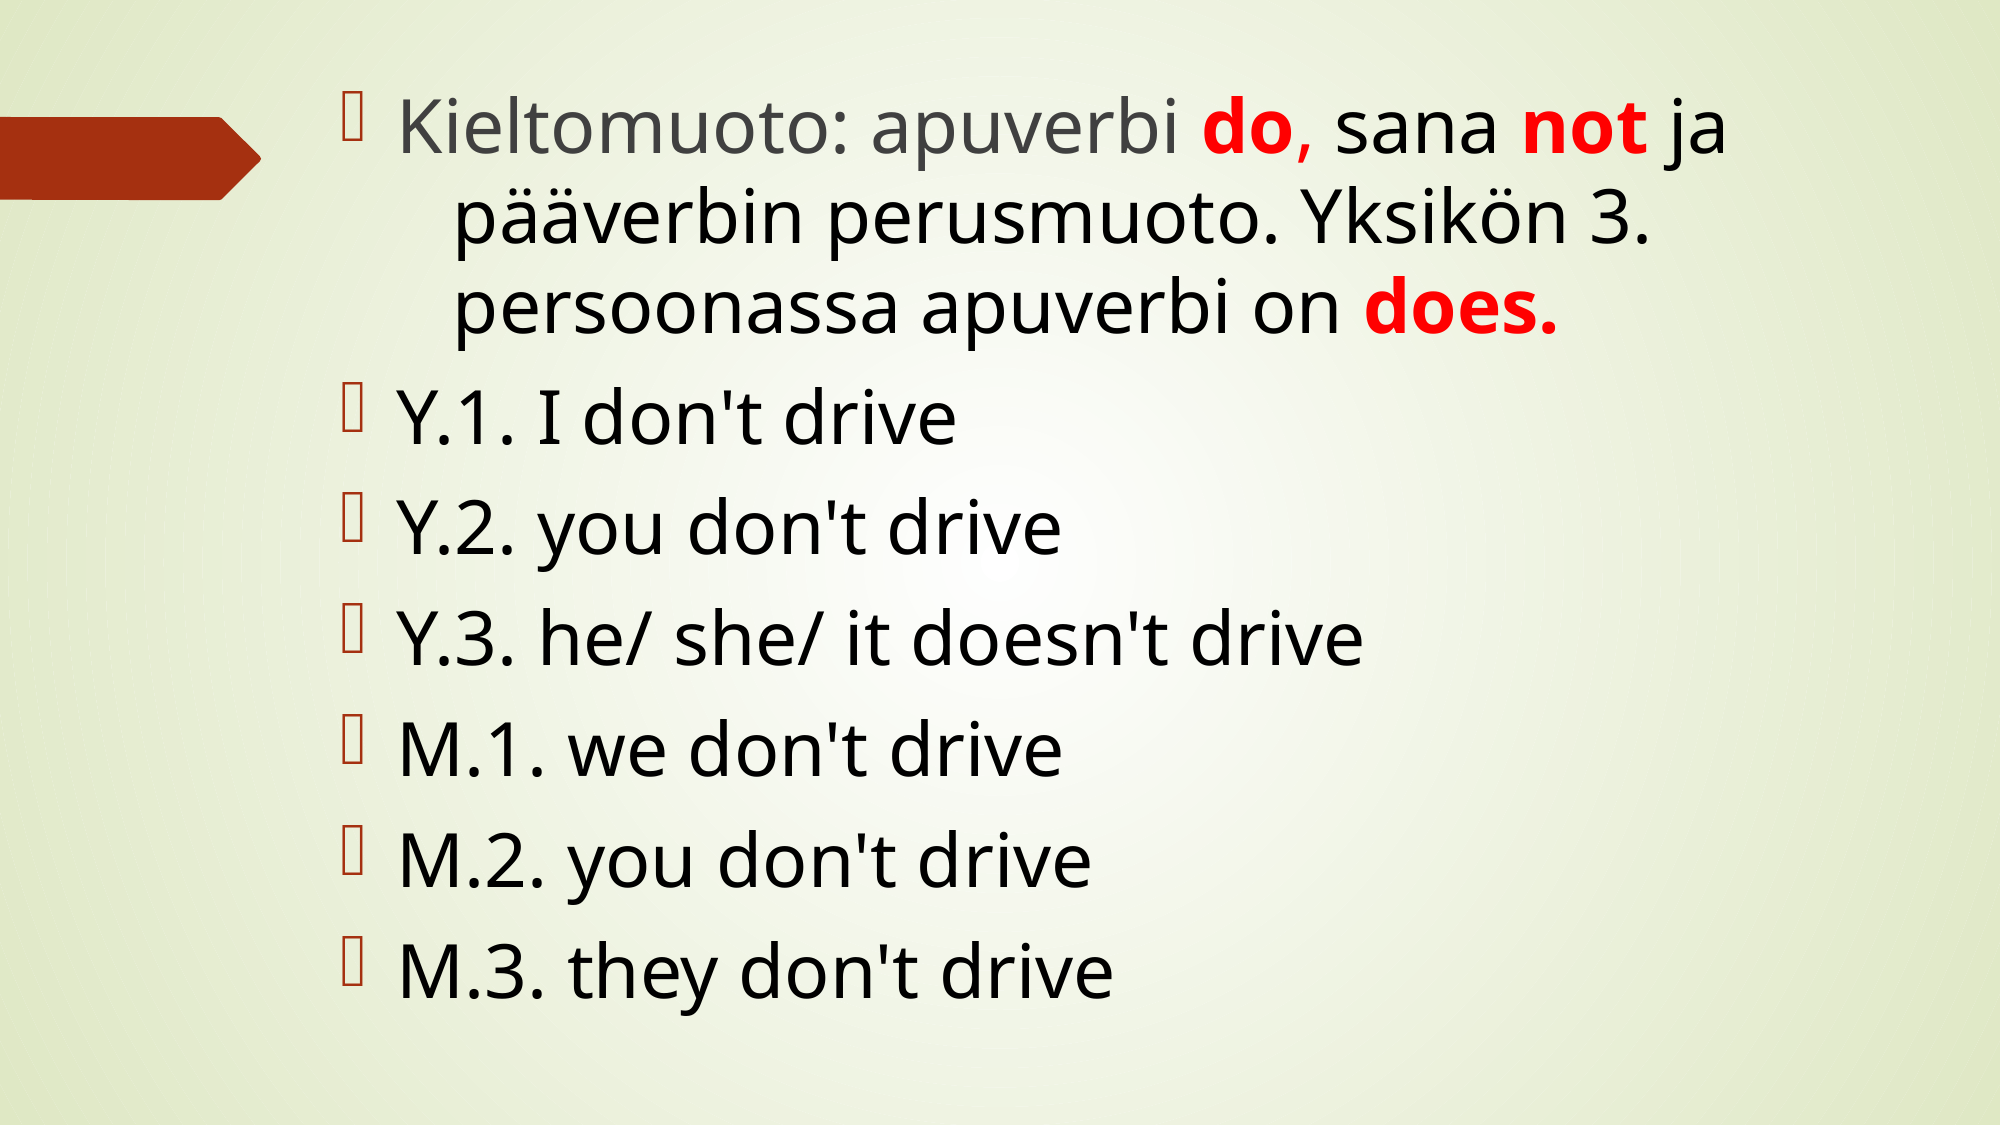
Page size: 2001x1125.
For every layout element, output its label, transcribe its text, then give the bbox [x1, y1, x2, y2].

list Kieltomuoto: apuverbi do, sana not ja pääverbin perusmuoto. Yksikön 3. persoonassa apuverbi on does. Y.1. I don't drive Y.2. you don't drive Y.3. he/ she/ it doesn't drive M.1. we don't drive M.2. you don't drive M.3. they don't drive [325, 70, 1888, 1062]
